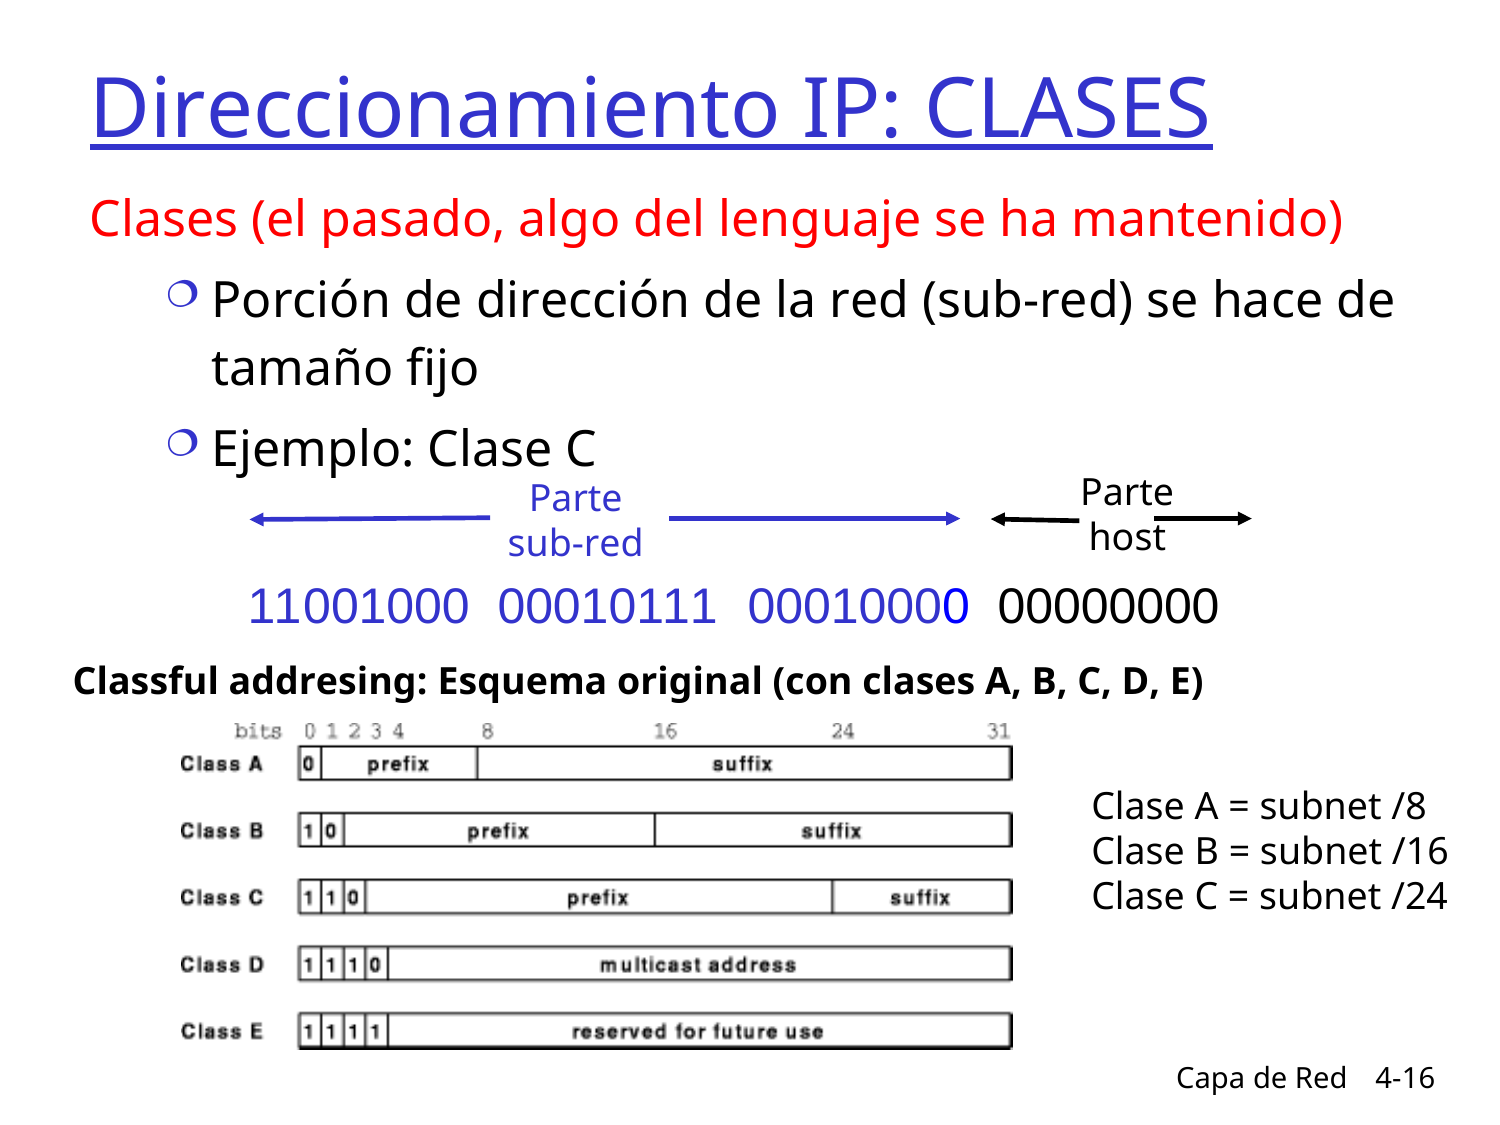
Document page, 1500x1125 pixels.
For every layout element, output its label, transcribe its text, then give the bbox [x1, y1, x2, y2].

text_box 11001000 00010111 00010000 00000000 [232, 565, 1235, 642]
text_box Parte host [1065, 460, 1190, 567]
text_box Parte sub-red [492, 466, 659, 573]
list Clases (el pasado, algo del lenguaje se ha mantenido) Porción de dirección de la red (sub-red) se hace de tamaño fijo Ejemplo: Clase C [75, 175, 1463, 551]
title Direccionamiento IP: CLASES [75, 15, 1463, 175]
text_box Clase A = subnet /8 Clase B = subnet /16 Clase C = subnet /24 [1076, 774, 1465, 925]
text_box Classful addresing: Esquema original (con clases A, B, C, D, E) [57, 649, 1426, 710]
picture [181, 723, 1013, 1051]
